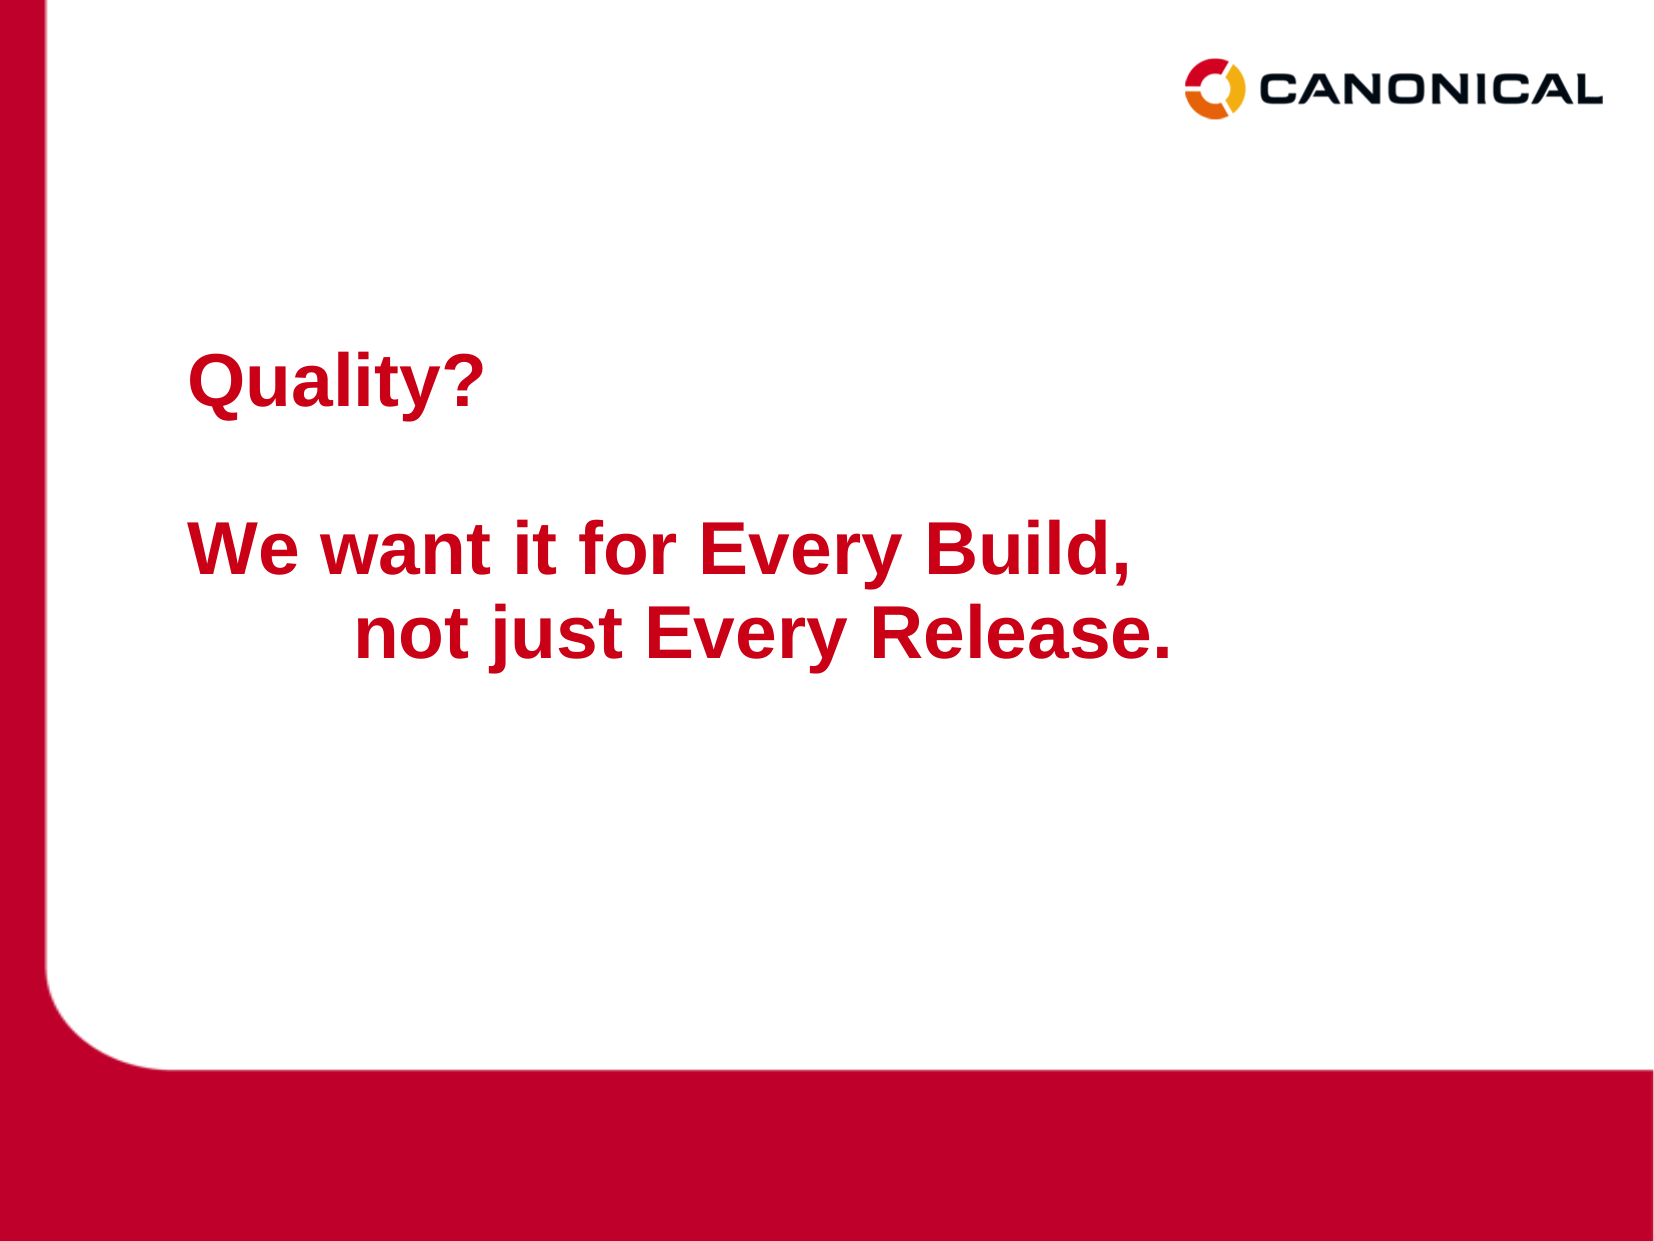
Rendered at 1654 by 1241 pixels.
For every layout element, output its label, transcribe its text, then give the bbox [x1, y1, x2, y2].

picture [0, 0, 1654, 1241]
title Quality? We want it for Every Build, not just Every Release. [187, 150, 1571, 863]
